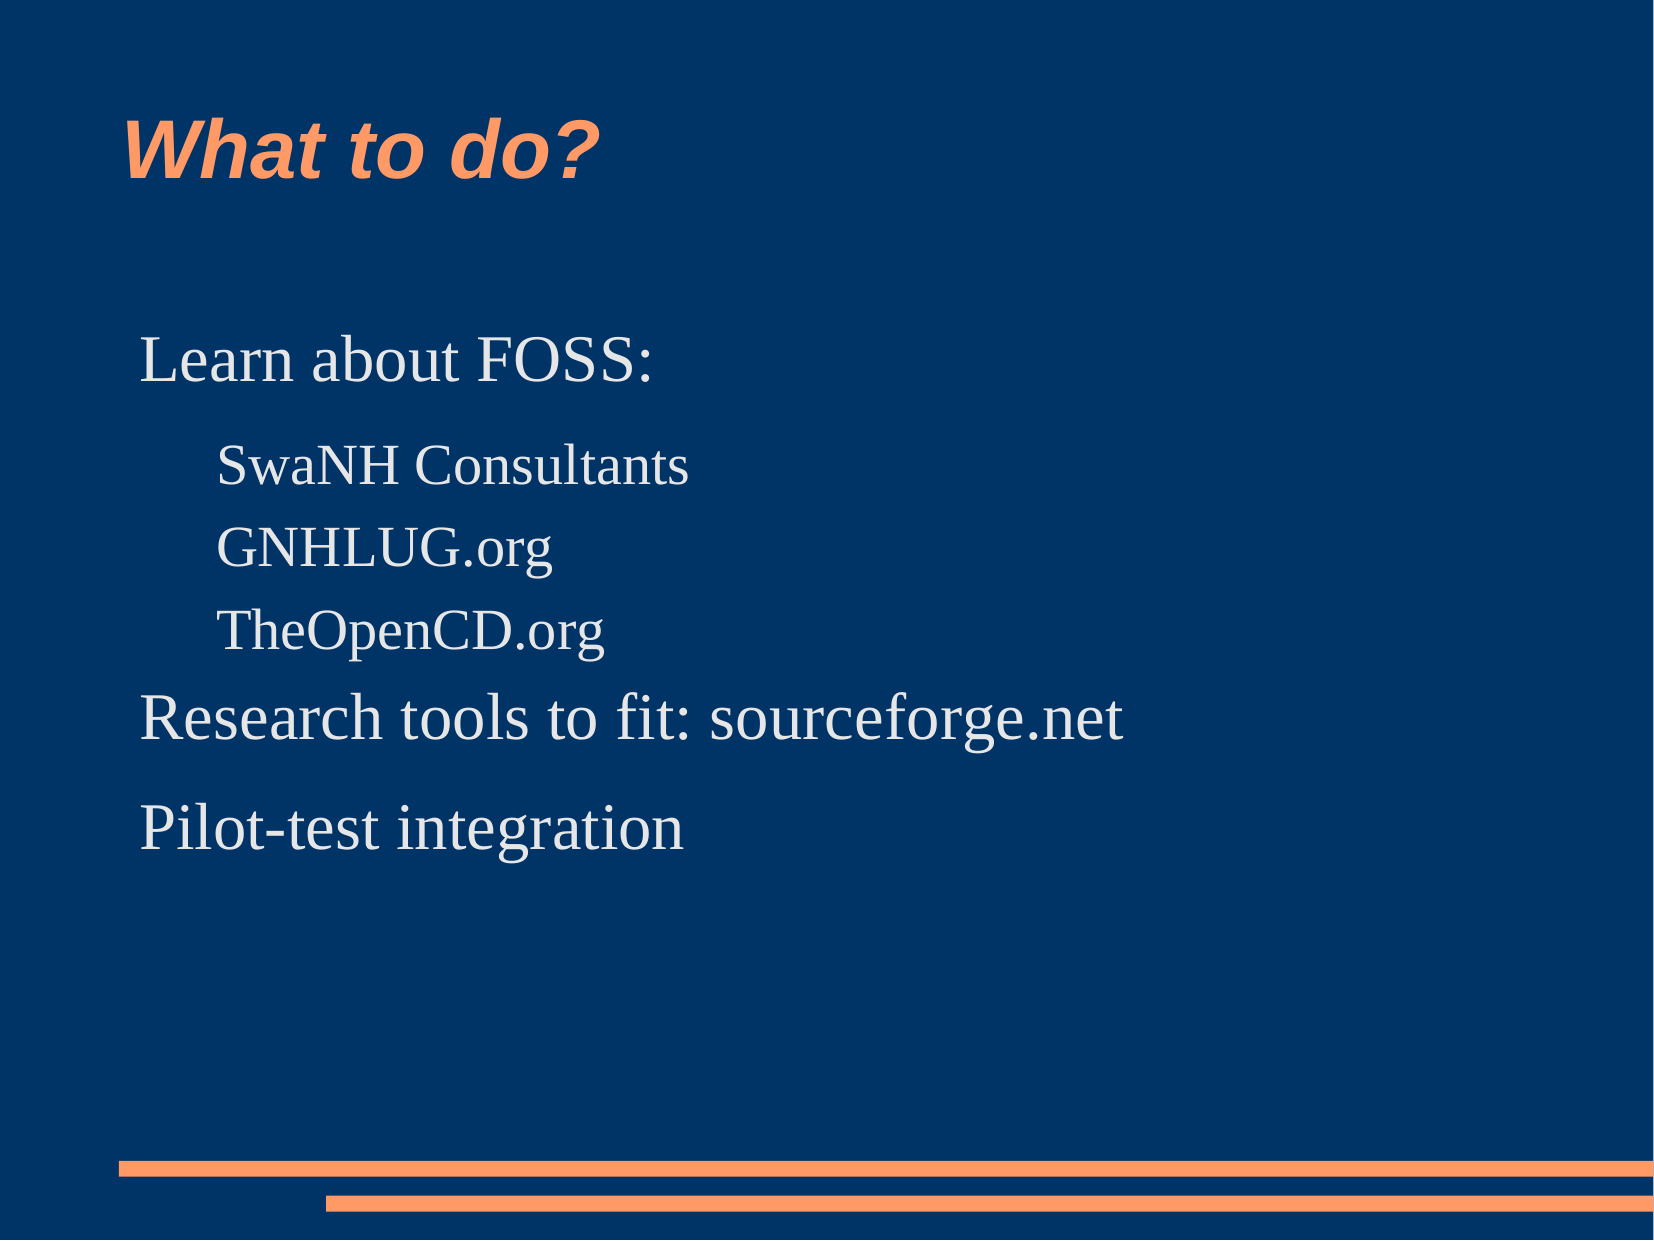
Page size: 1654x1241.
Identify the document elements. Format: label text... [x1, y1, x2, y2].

title What to do? [121, 46, 1534, 254]
list Learn about FOSS: SwaNH Consultants GNHLUG.org TheOpenCD.org Research tools to fit: sourceforge.net Pilot-test integration [121, 322, 1561, 1132]
